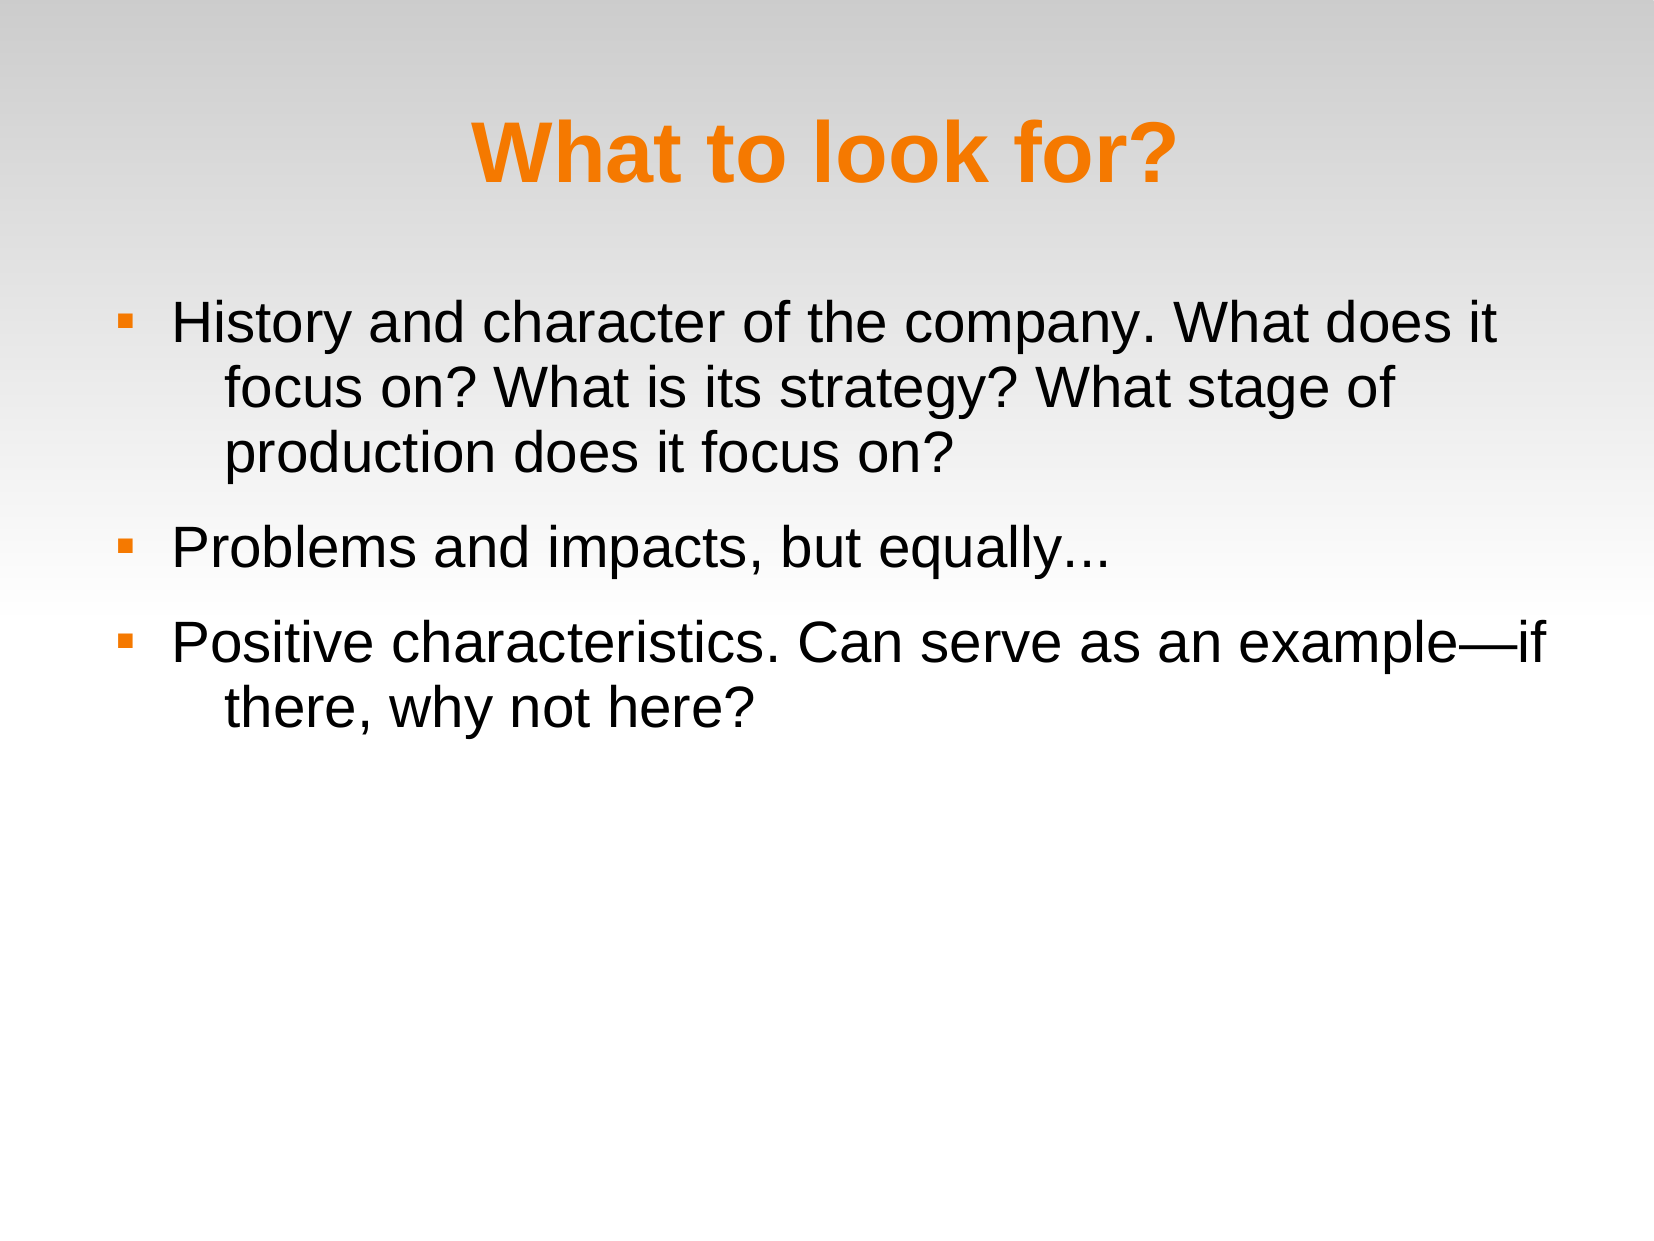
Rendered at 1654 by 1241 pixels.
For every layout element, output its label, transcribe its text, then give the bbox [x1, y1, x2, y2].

list History and character of the company. What does it focus on? What is its strategy? What stage of production does it focus on? Problems and impacts, but equally... Positive characteristics. Can serve as an example—if there, why not here? [82, 290, 1571, 1109]
title What to look for? [82, 49, 1571, 257]
